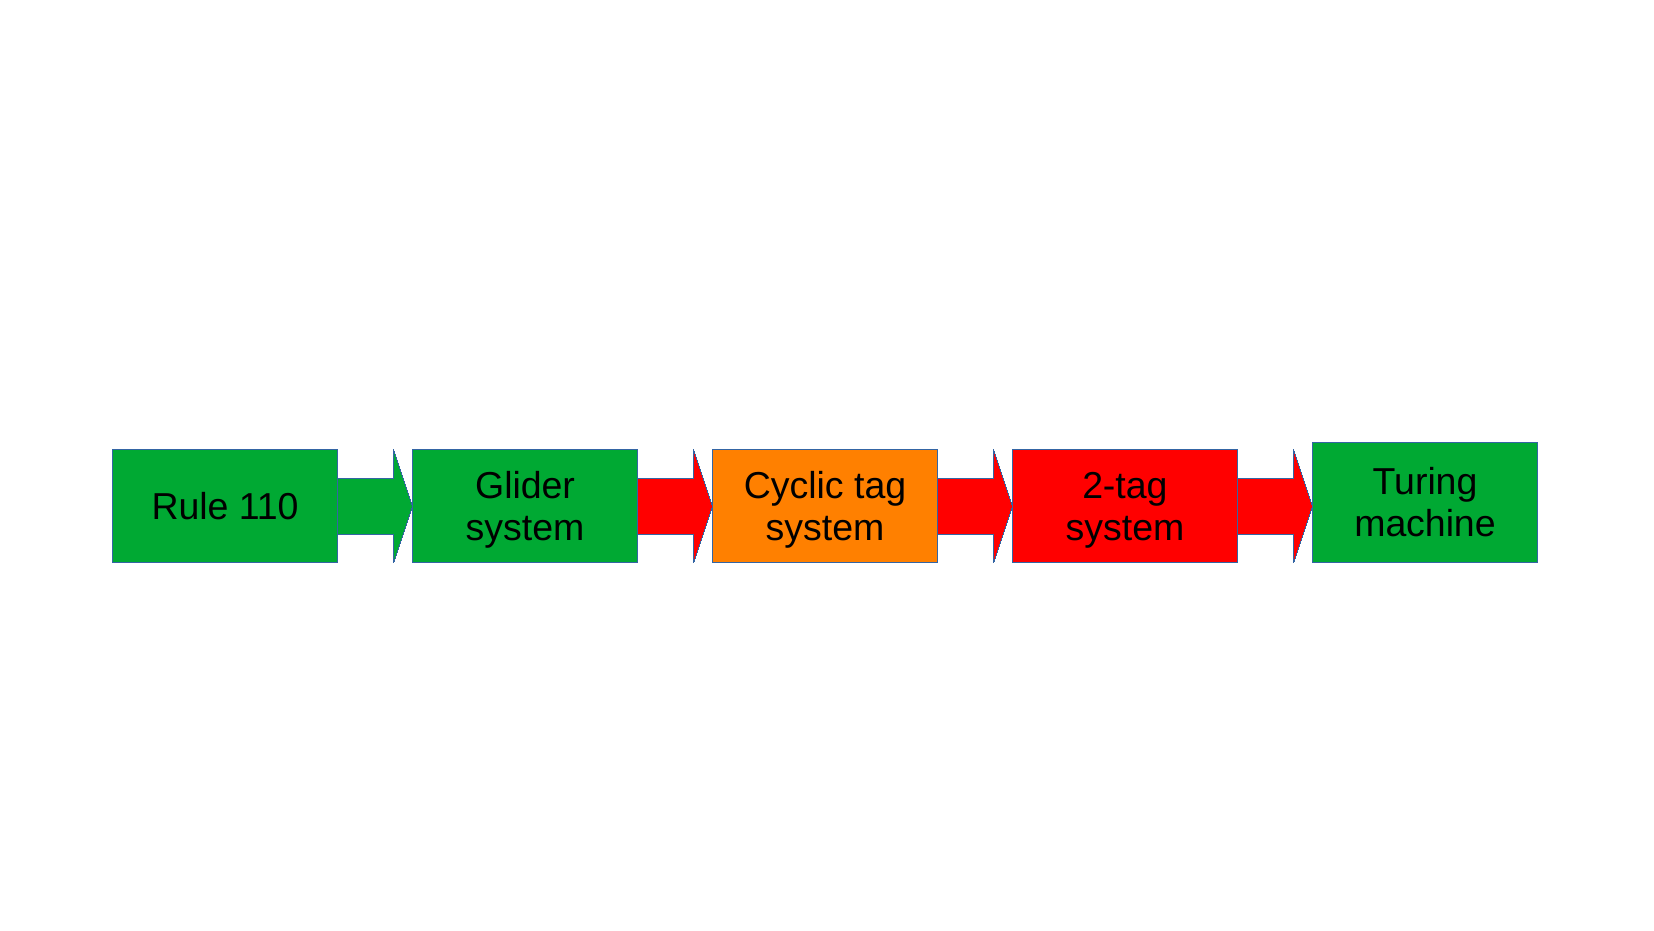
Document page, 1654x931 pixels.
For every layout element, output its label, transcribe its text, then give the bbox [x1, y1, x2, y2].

text_box [1237, 449, 1313, 563]
text_box Cyclic tag system [712, 449, 938, 563]
text_box 2-tag system [1012, 449, 1238, 563]
text_box [637, 449, 713, 563]
text_box [337, 449, 413, 563]
text_box Turing machine [1312, 442, 1538, 563]
text_box Glider system [412, 449, 638, 563]
text_box [937, 449, 1013, 563]
text_box Rule 110 [112, 449, 338, 563]
